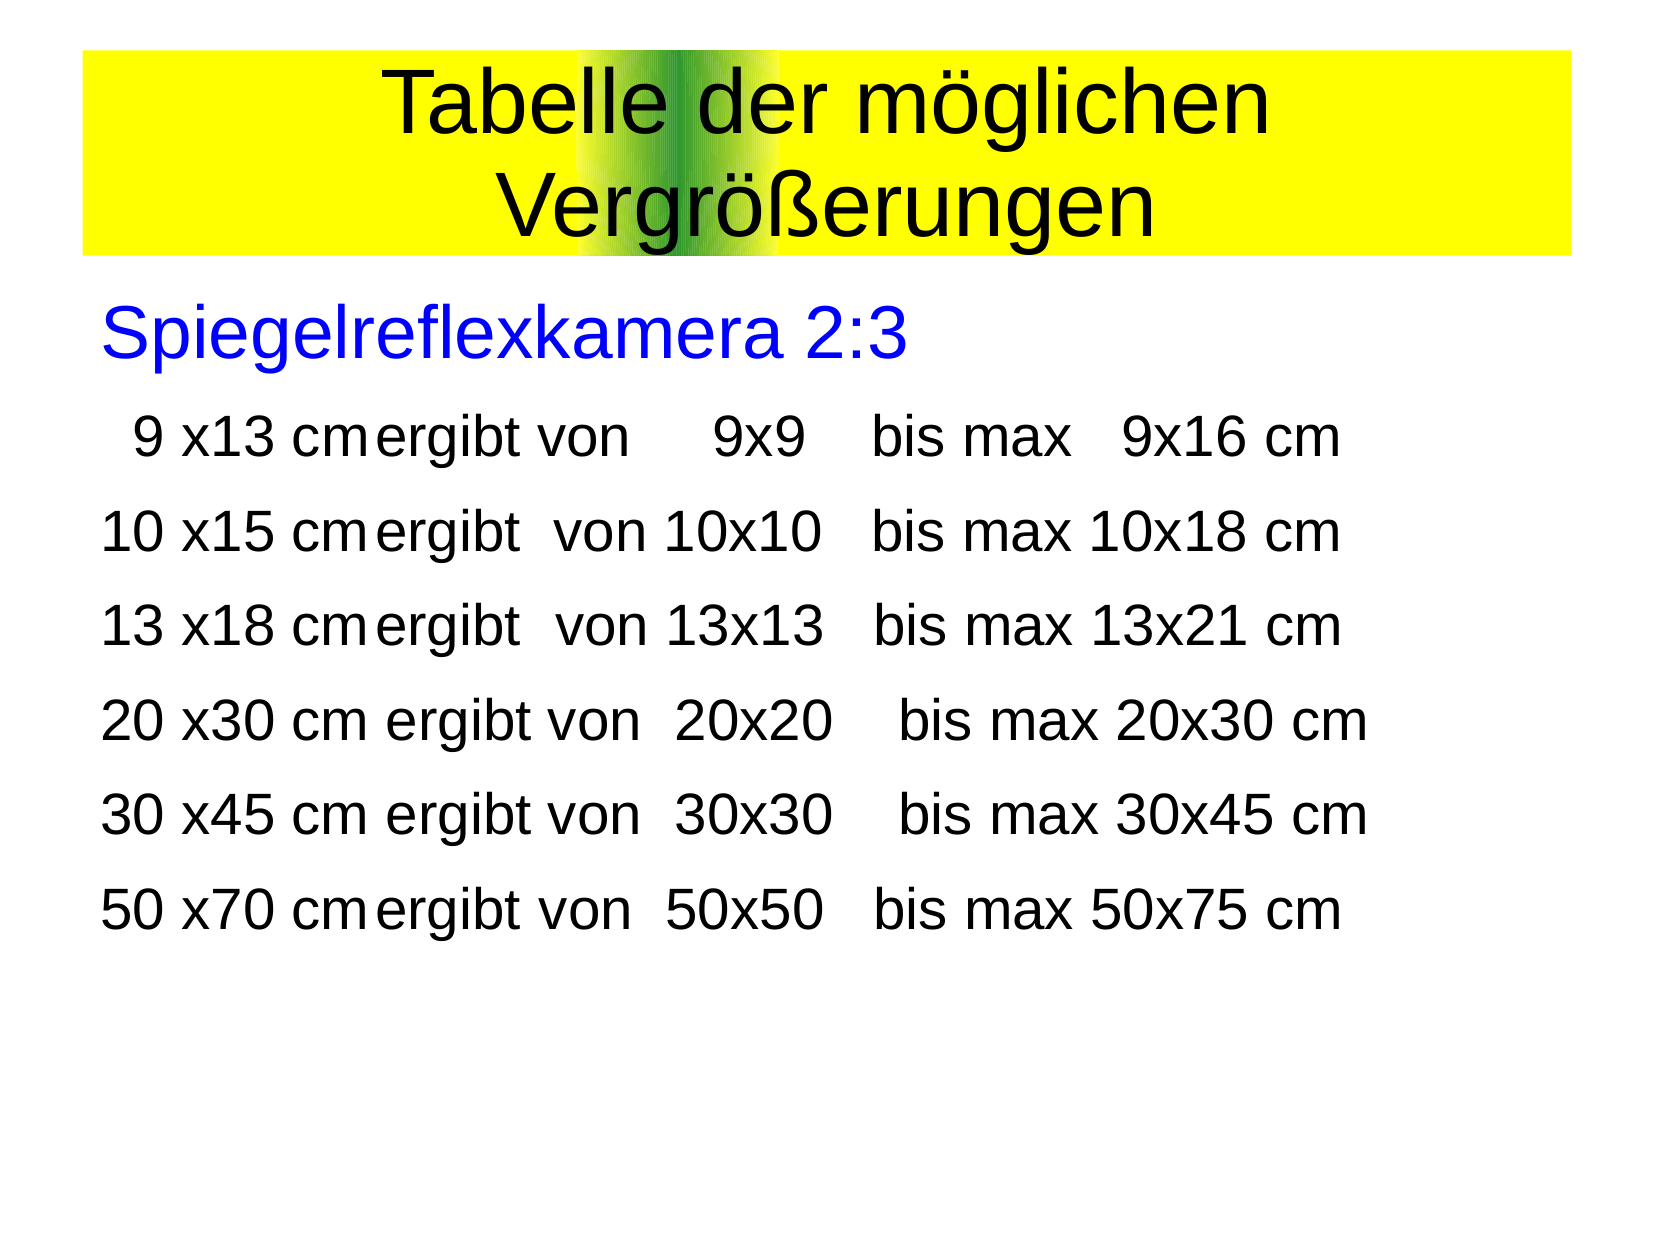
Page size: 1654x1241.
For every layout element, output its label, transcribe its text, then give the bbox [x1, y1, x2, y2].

list Spiegelreflexkamera 2:3 9 x13 cm ergibt von 9x9 bis max 9x16 cm 10 x15 cm ergibt von 10x10 bis max 10x18 cm 13 x18 cm ergibt von 13x13 bis max 13x21 cm 20 x30 cm ergibt von 20x20 bis max 20x30 cm 30 x45 cm ergibt von 30x30 bis max 30x45 cm 50 x70 cm ergibt von 50x50 bis max 50x75 cm [82, 290, 1571, 1094]
title Tabelle der möglichen Vergrößerungen [82, 50, 1571, 256]
